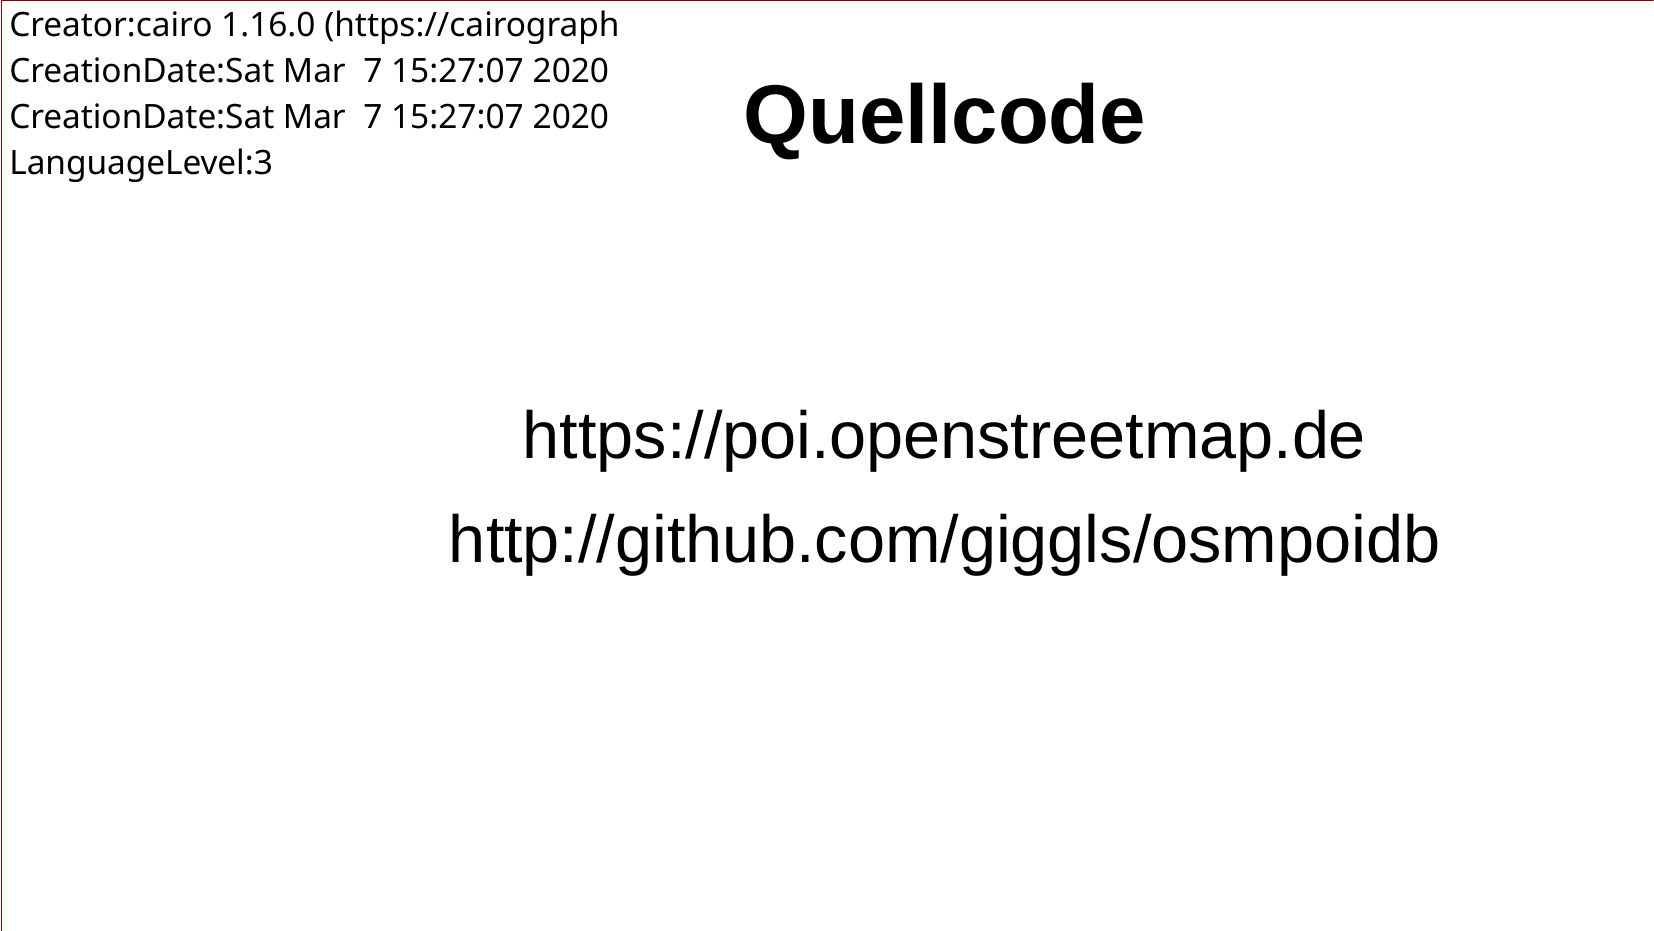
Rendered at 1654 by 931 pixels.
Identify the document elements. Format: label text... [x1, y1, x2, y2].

title Quellcode [295, 37, 1595, 193]
list https://poi.openstreetmap.de http://github.com/giggls/osmpoidb [295, 217, 1595, 758]
